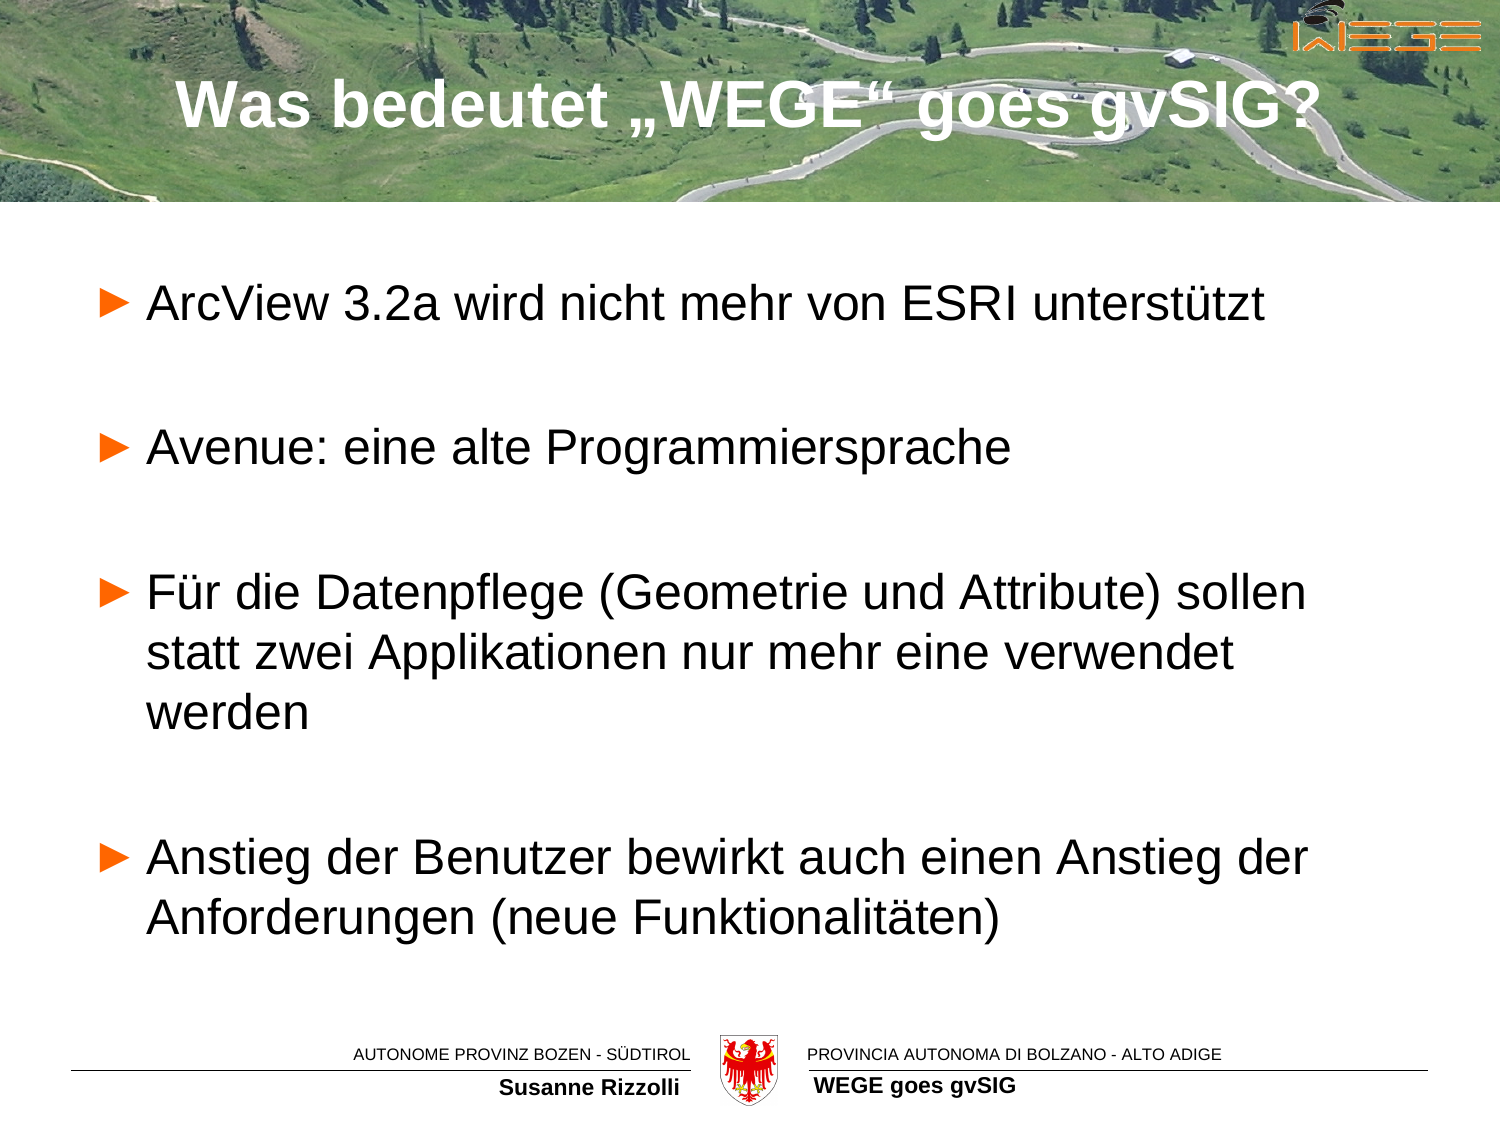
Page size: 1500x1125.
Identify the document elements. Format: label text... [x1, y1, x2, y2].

picture [0, 72, 1500, 202]
list ArcView 3.2a wird nicht mehr von ESRI unterstützt Avenue: eine alte Programmiersprache Für die Datenpflege (Geometrie und Attribute) sollen statt zwei Applikationen nur mehr eine verwendet werden Anstieg der Benutzer bewirkt auch einen Anstieg der Anforderungen (neue Funktionalitäten) [75, 262, 1426, 1125]
title Was bedeutet „WEGE“ goes gvSIG? [75, 7, 1426, 195]
